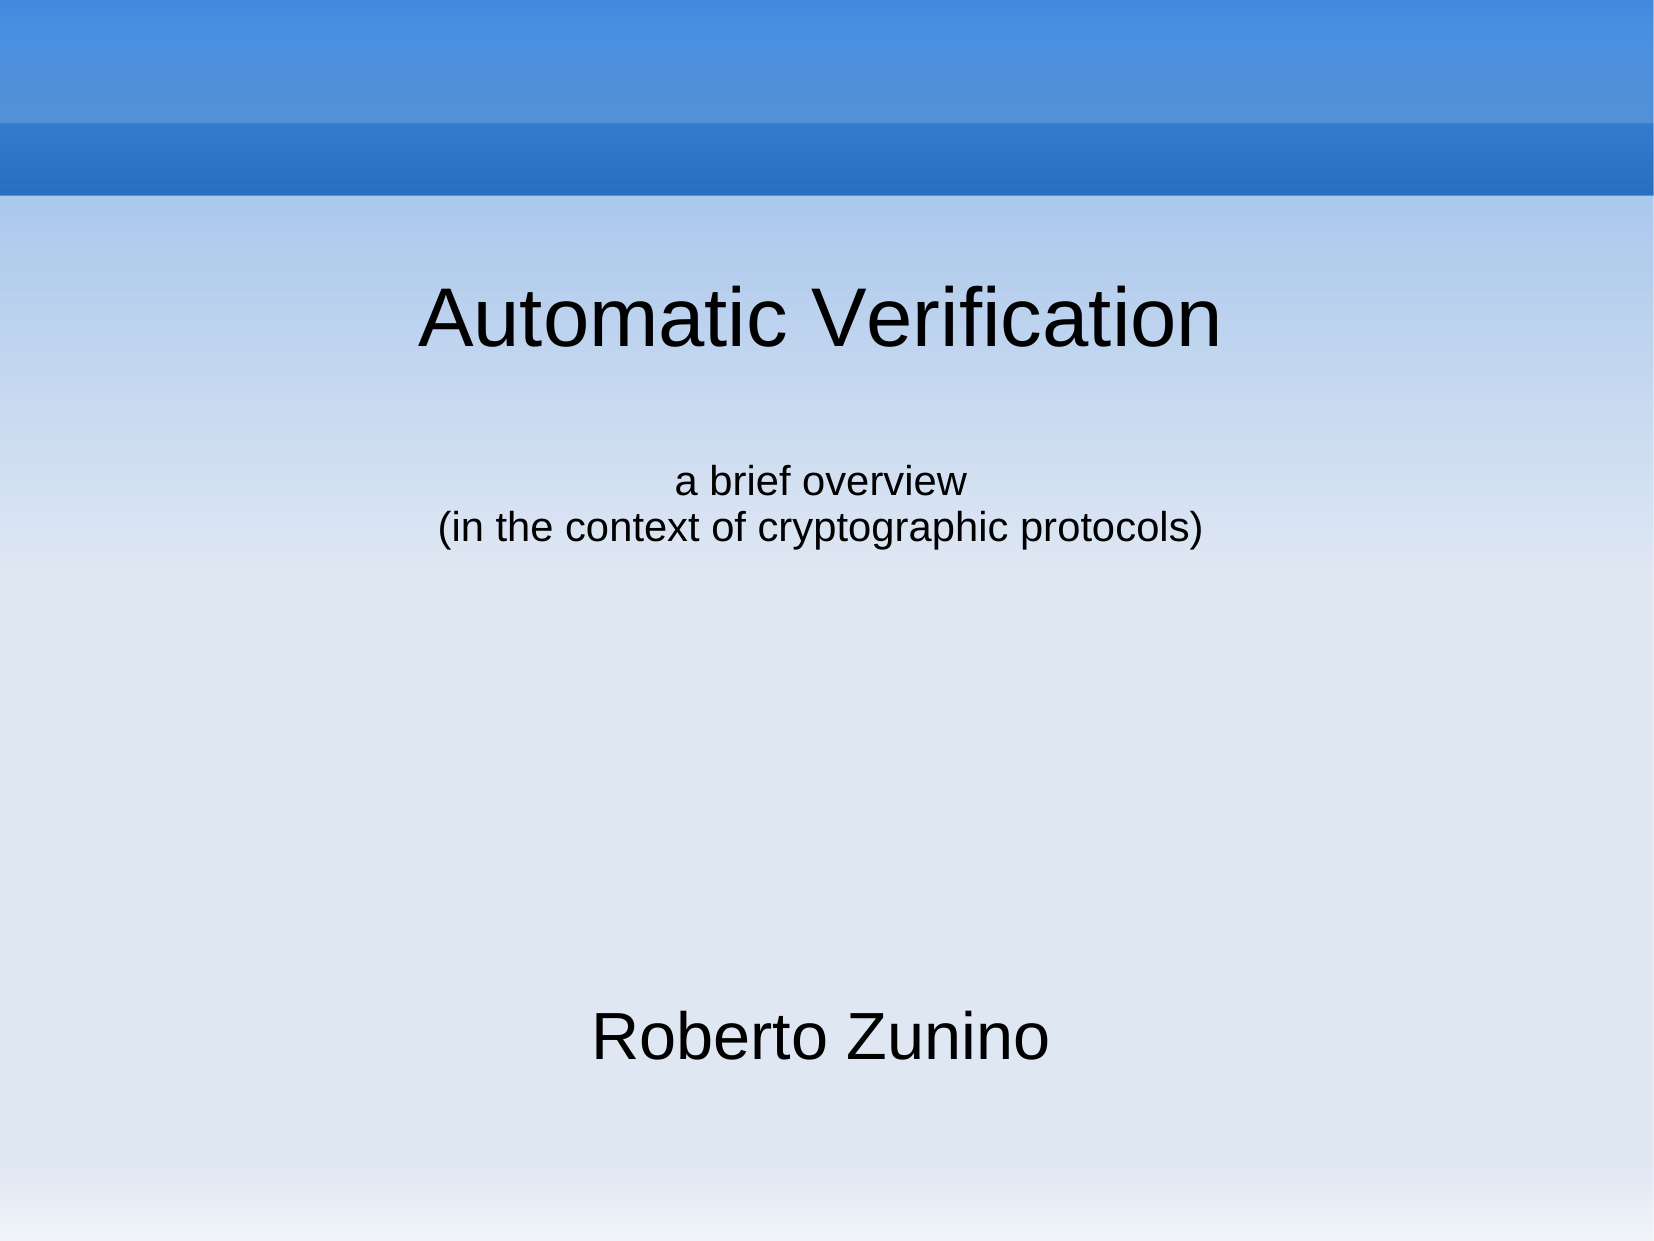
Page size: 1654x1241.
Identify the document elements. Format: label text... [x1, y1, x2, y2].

picture [0, 0, 1654, 1241]
subtitle Automatic Verification a brief overview (in the context of cryptographic protocols) Roberto Zunino [76, 118, 1565, 1227]
